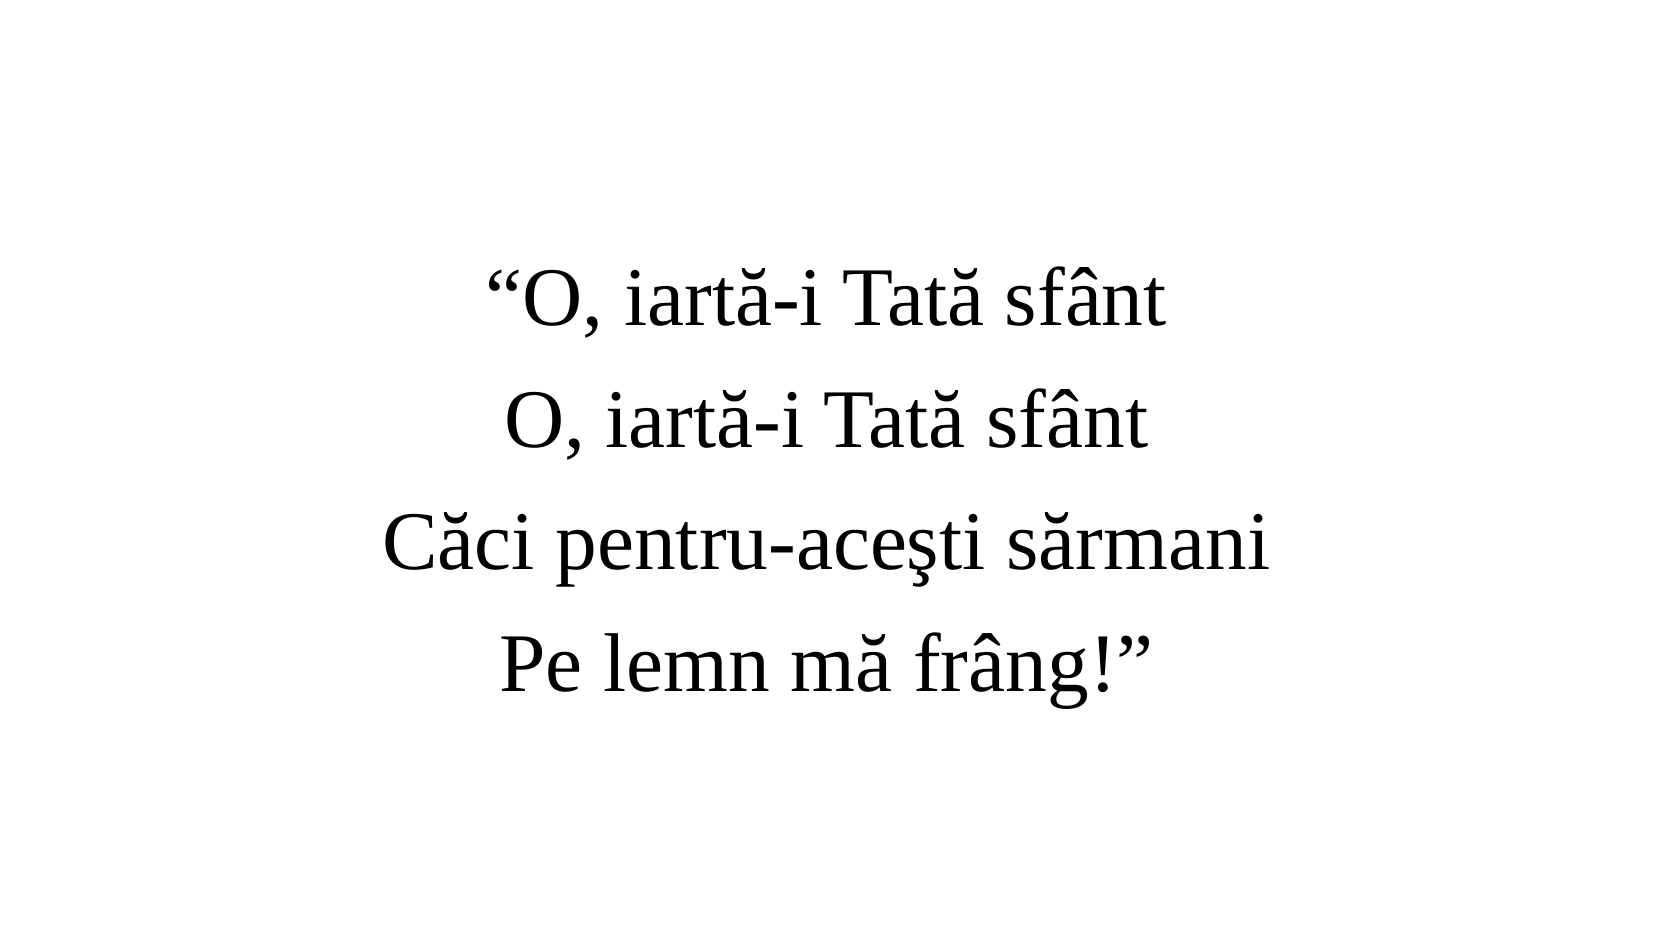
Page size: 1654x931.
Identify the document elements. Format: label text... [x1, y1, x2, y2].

subtitle “O, iartă-i Tată sfânt O, iartă-i Tată sfânt Căci pentru-aceşti sărmani Pe lemn mă frâng!” [118, 238, 1536, 712]
